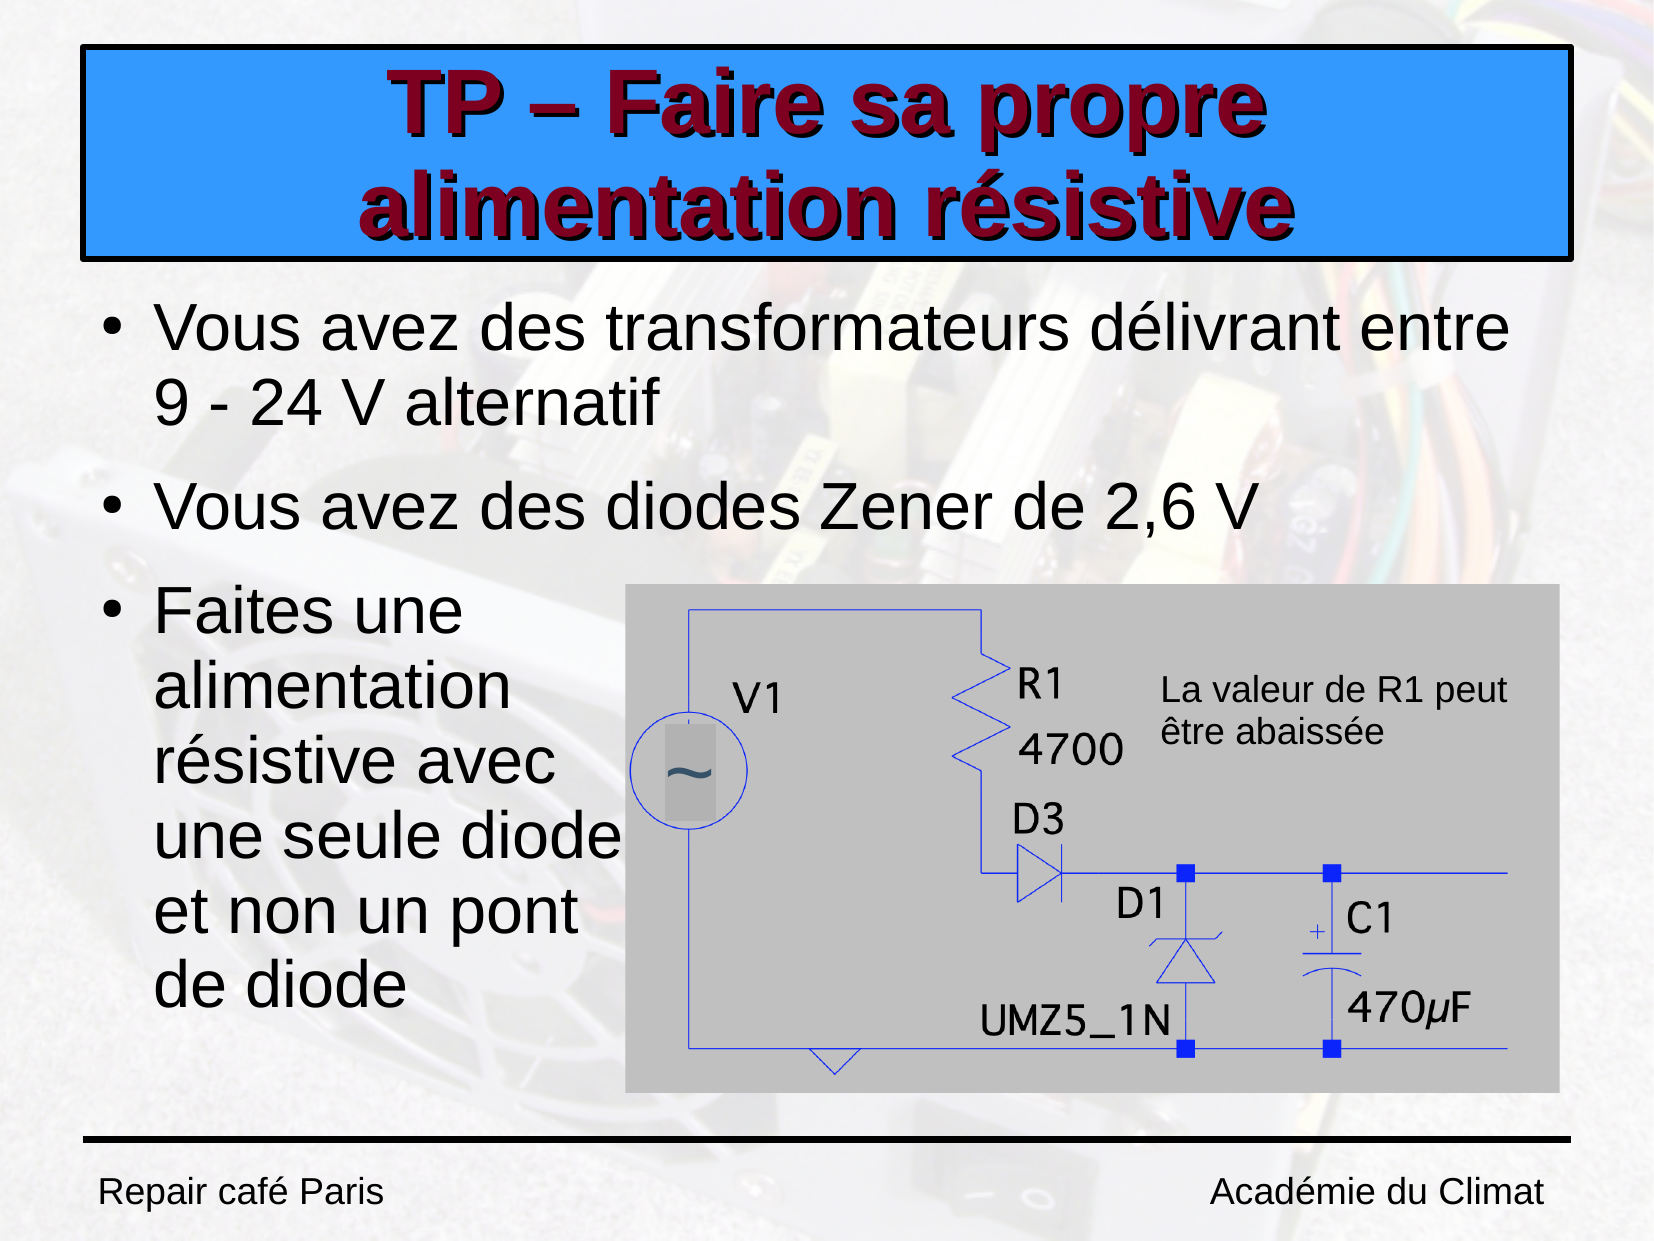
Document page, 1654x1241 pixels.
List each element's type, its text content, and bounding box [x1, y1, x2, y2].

text_box ~ [625, 715, 756, 829]
text_box La valeur de R1 peut être abaissée [1145, 661, 1530, 768]
text_box Repair café Paris Académie du Climat [82, 1163, 1571, 1220]
picture [0, 0, 1654, 1241]
title TP – Faire sa propre alimentation résistive [82, 47, 1571, 259]
list Vous avez des transformateurs délivrant entre 9 - 24 V alternatif Vous avez des diodes Zener de 2,6 V Faites une alimentation résistive avec une seule diode et non un pont de diode [82, 290, 1571, 1082]
